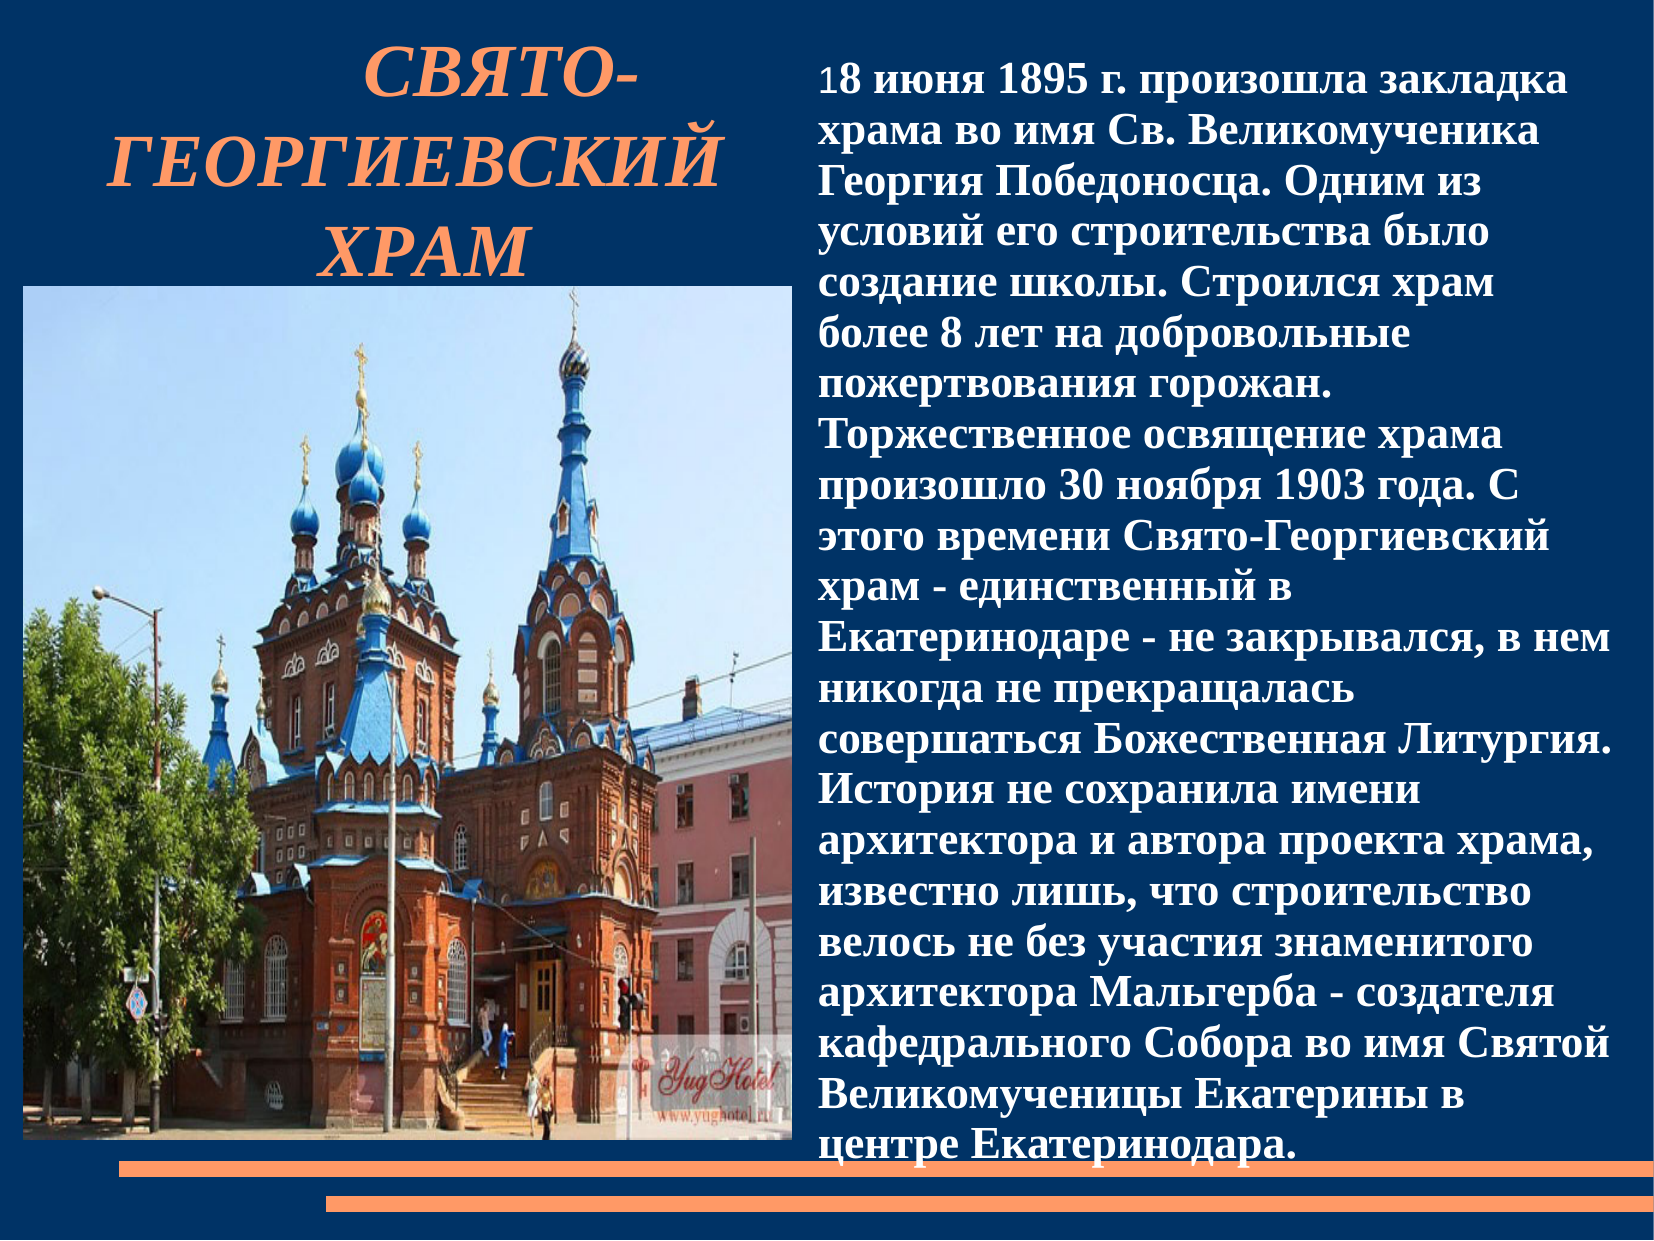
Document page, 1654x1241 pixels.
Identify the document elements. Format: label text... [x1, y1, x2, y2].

title СВЯТО-ГЕОРГИЕВСКИЙ ХРАМ [0, 21, 851, 271]
picture [23, 286, 792, 1140]
text_box 18 июня 1895 г. произошла закладка храма во имя Св. Великомученика Георгия Победоносца. Одним из условий его строительства было создание школы. Строился храм более 8 лет на добровольные пожертвования горожан. Торжественное освящение храма произошло 30 ноября 1903 года. С этого времени Свято-Георгиевский храм - единственный в Екатеринодаре - не закрывался, в нем никогда не прекращалась совершаться Божественная Литургия. История не сохранила имени архитектора и автора проекта храма, известно лишь, что строительство велось не без участия знаменитого архитектора Мальгерба - создателя кафедрального Собора во имя Святой Великомученицы Екатерины в центре Екатеринодара. [803, 45, 1631, 1181]
